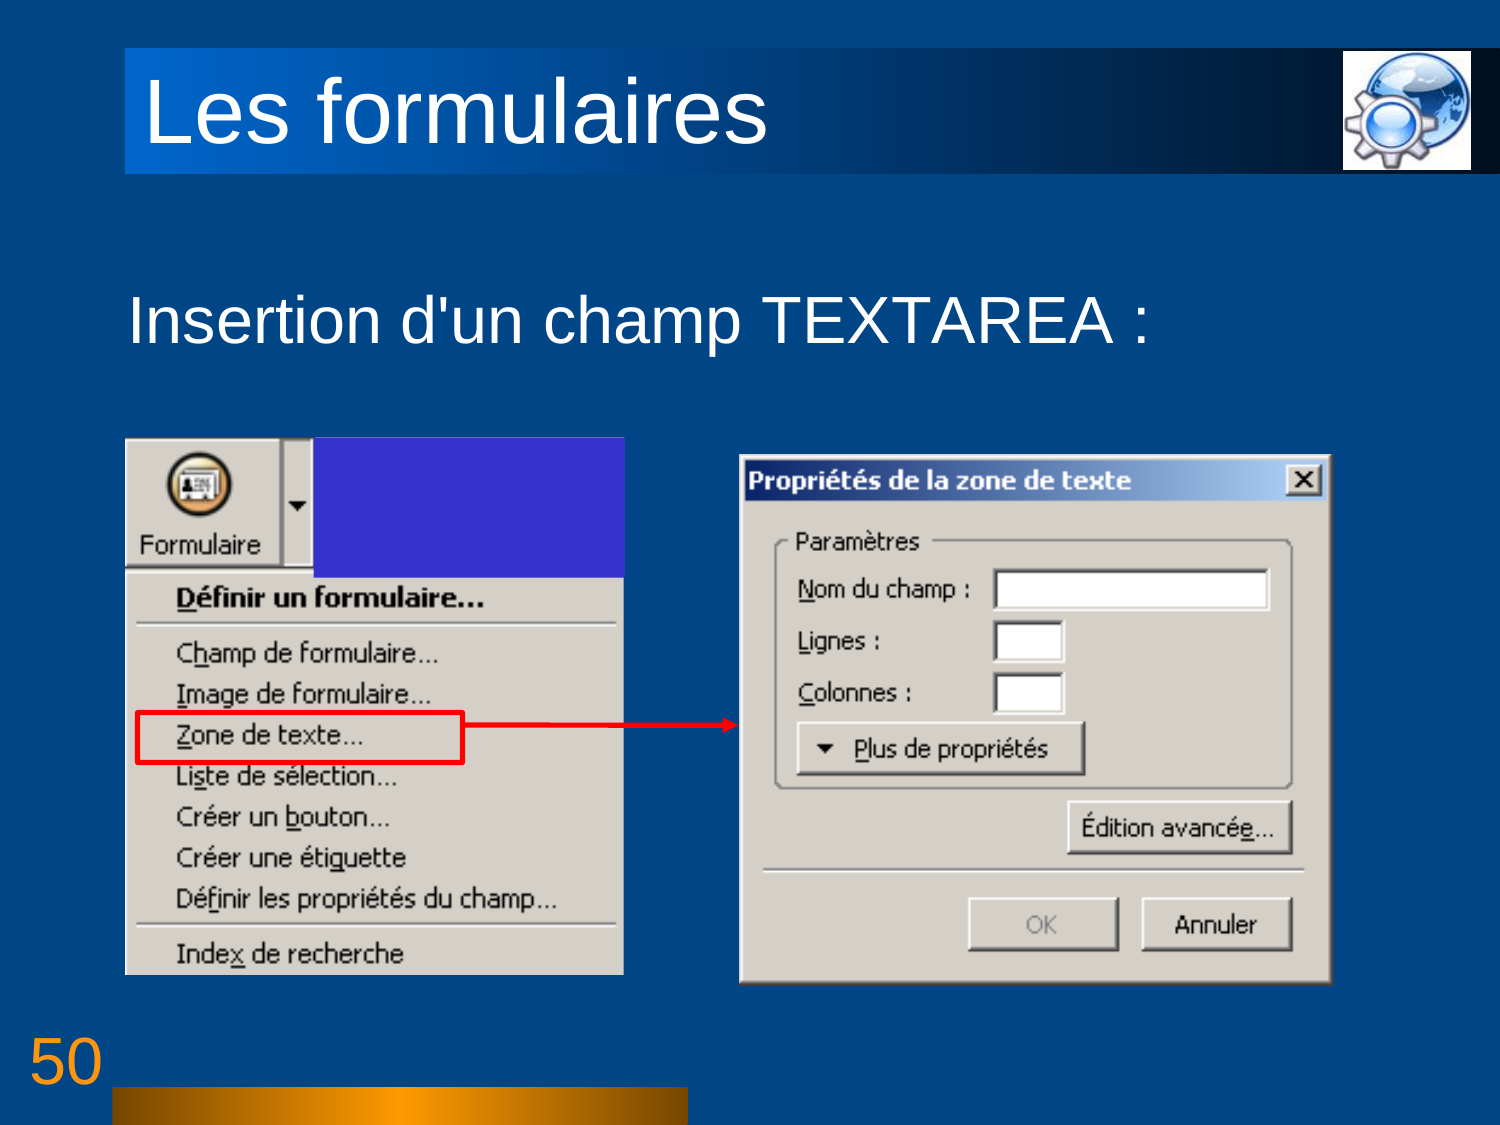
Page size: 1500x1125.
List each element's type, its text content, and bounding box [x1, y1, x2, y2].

picture [739, 454, 1334, 986]
title Les formulaires [128, 50, 1388, 173]
list Insertion d'un champ TEXTAREA : [141, 716, 459, 759]
list Insertion d'un champ TEXTAREA : [112, 275, 1438, 951]
chart [125, 951, 624, 976]
picture [1388, 51, 1471, 170]
